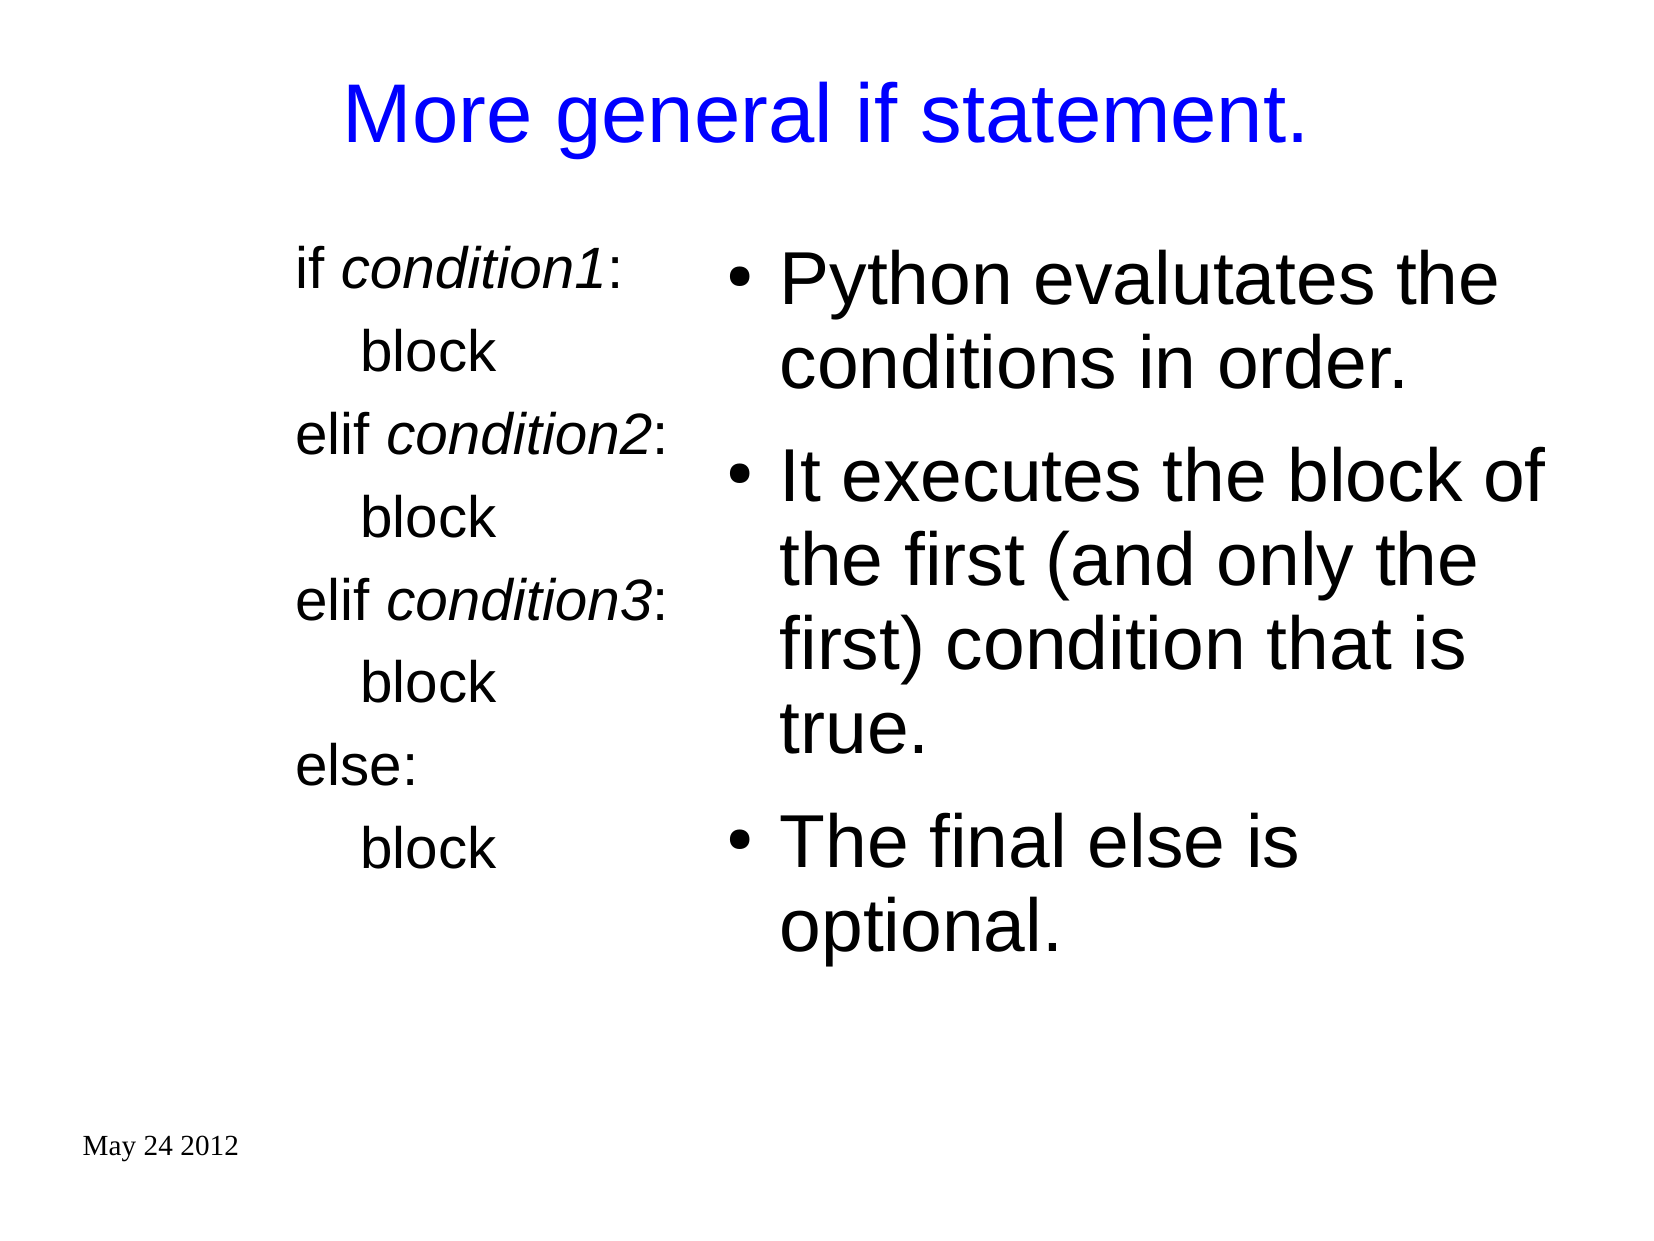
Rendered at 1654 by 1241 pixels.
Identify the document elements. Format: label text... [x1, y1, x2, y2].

list Python evalutates the conditions in order. It executes the block of the first (and only the first) condition that is true. The final else is optional. [708, 236, 1572, 1109]
title More general if statement. [82, 49, 1571, 178]
list if condition1: block elif condition2: block elif condition3: block else: block [82, 236, 708, 1109]
